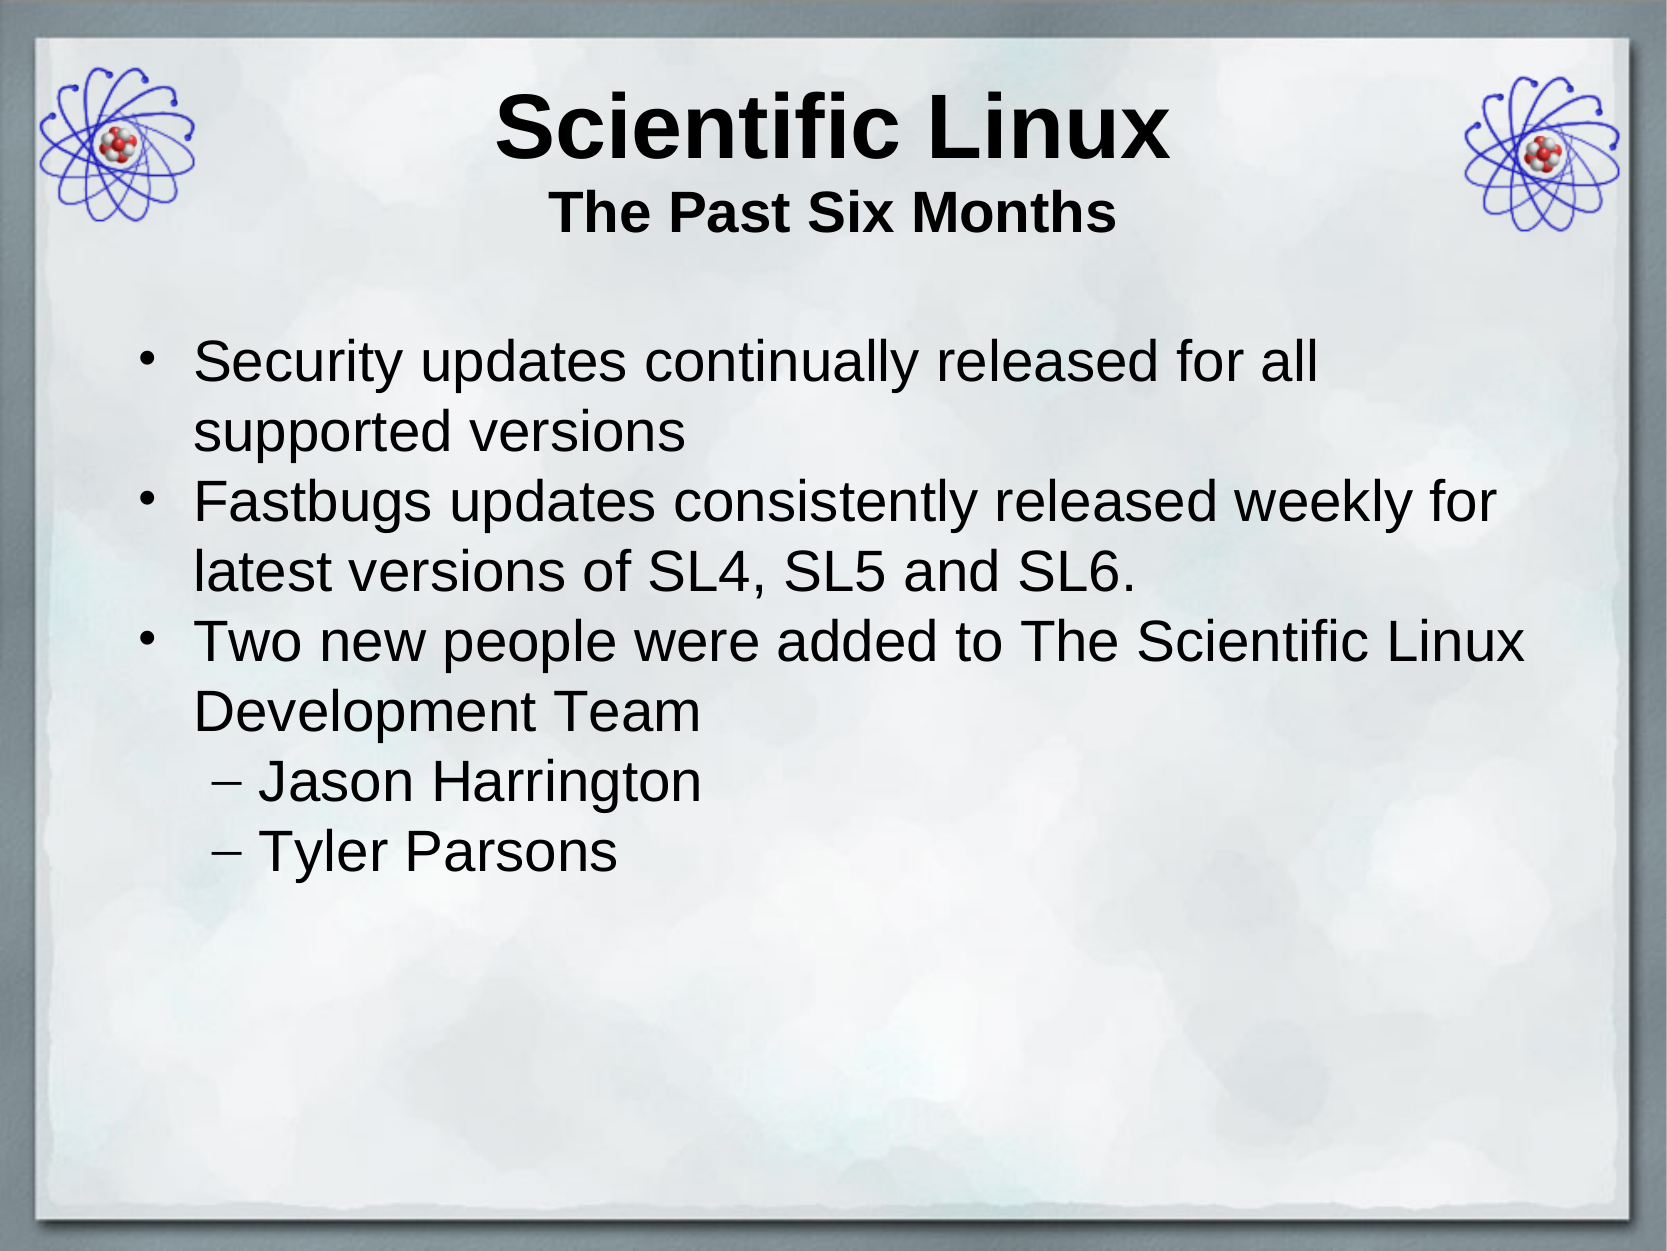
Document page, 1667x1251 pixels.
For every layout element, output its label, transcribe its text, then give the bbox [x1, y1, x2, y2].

text_box Security updates continually released for all supported versions Fastbugs updates consistently released weekly for latest versions of SL4, SL5 and SL6. Two new people were added to The Scientific Linux Development Team Jason Harrington Tyler Parsons [122, 315, 1575, 938]
title Scientific Linux The Past Six Months [289, 75, 1378, 246]
picture [0, 0, 1667, 1251]
